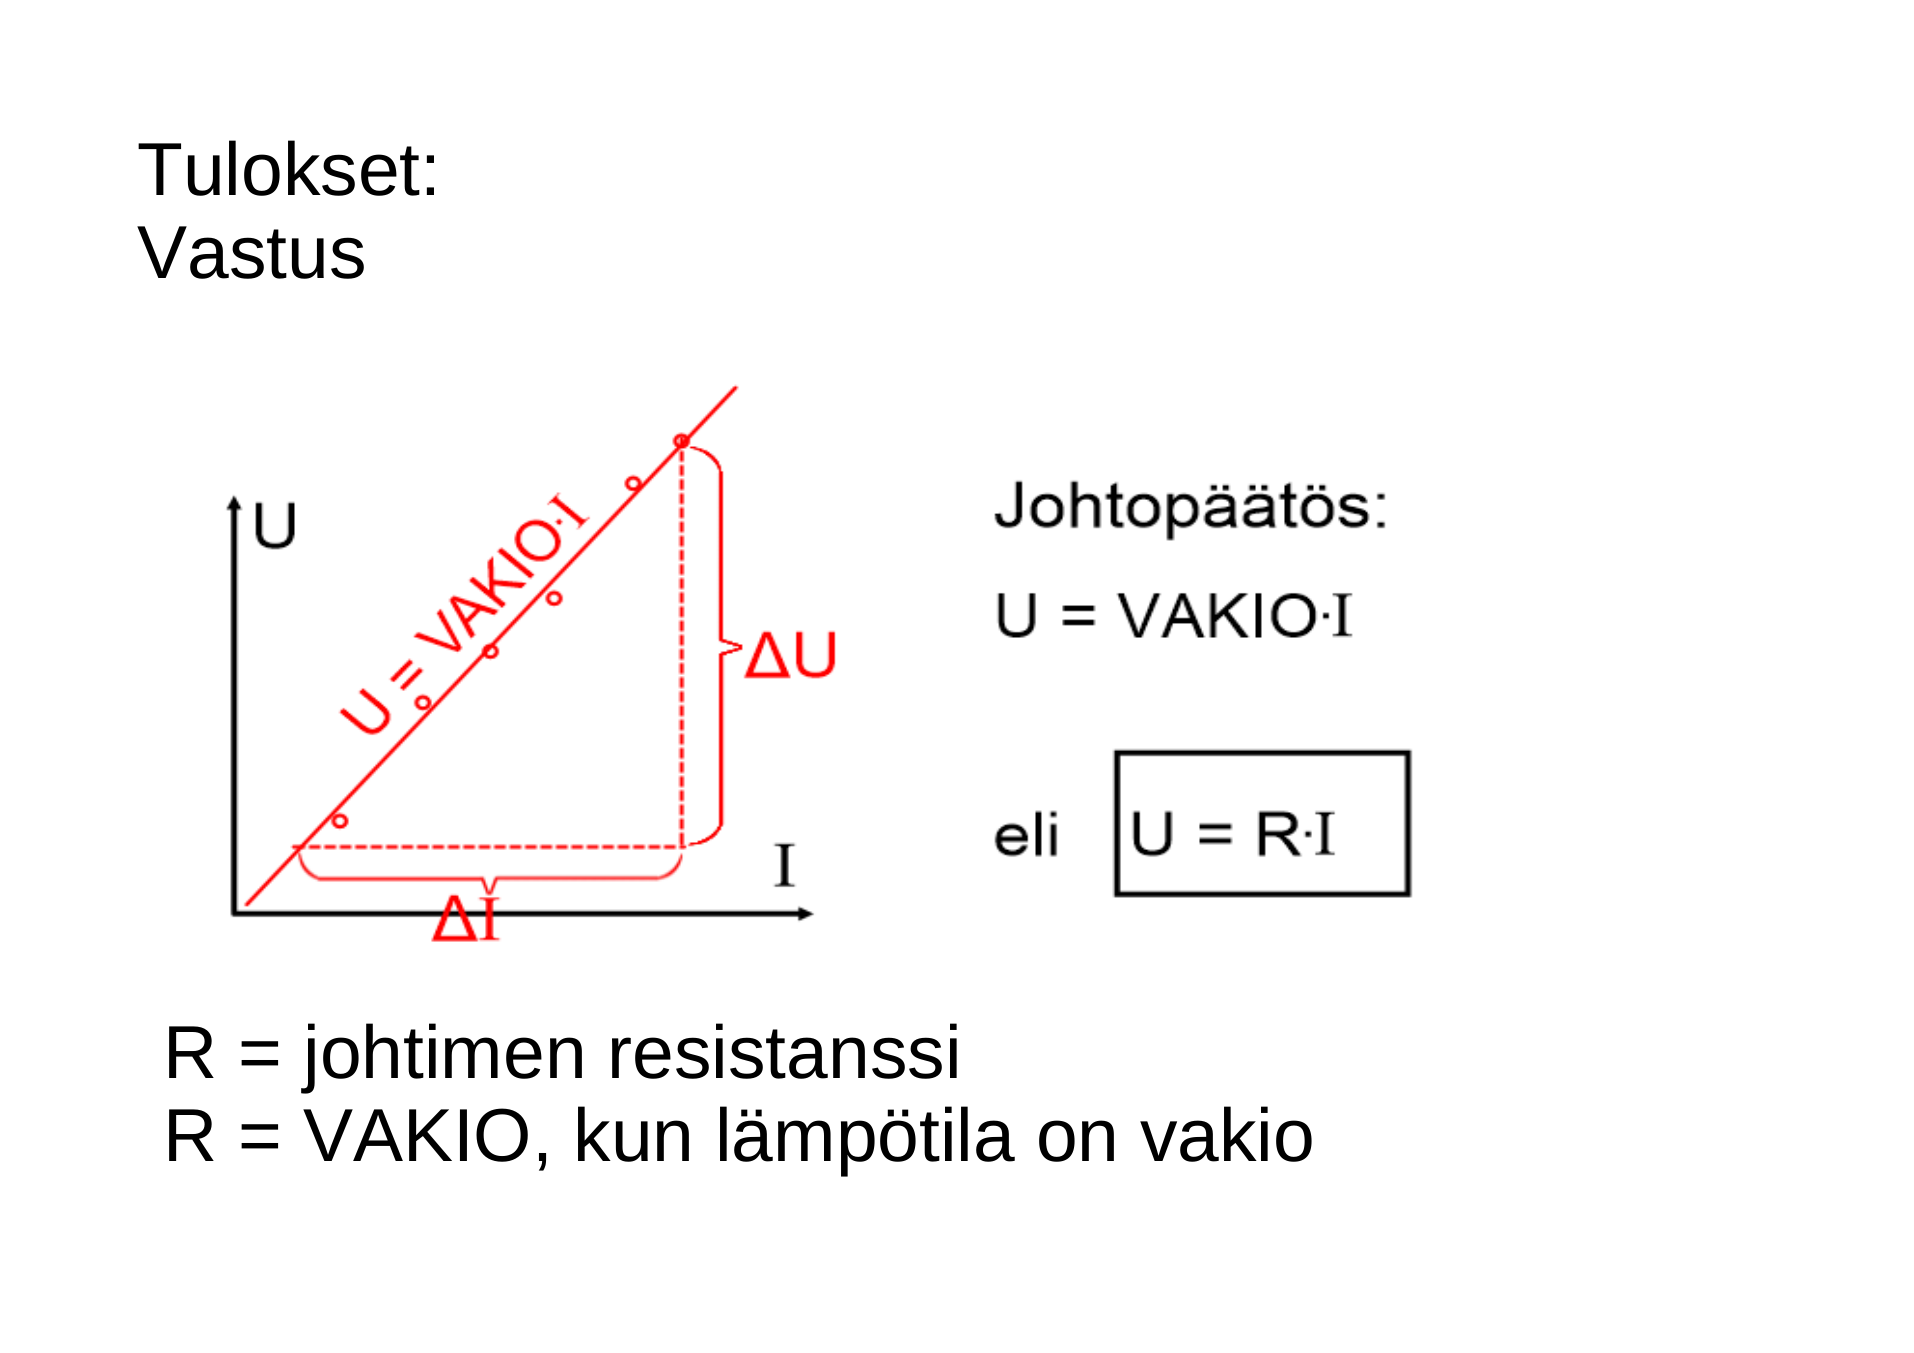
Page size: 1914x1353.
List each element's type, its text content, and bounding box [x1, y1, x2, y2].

picture [183, 347, 1449, 988]
text_box R = johtimen resistanssi R = VAKIO, kun lämpötila on vakio [149, 1003, 1518, 1301]
text_box Tulokset: Vastus [122, 115, 916, 348]
